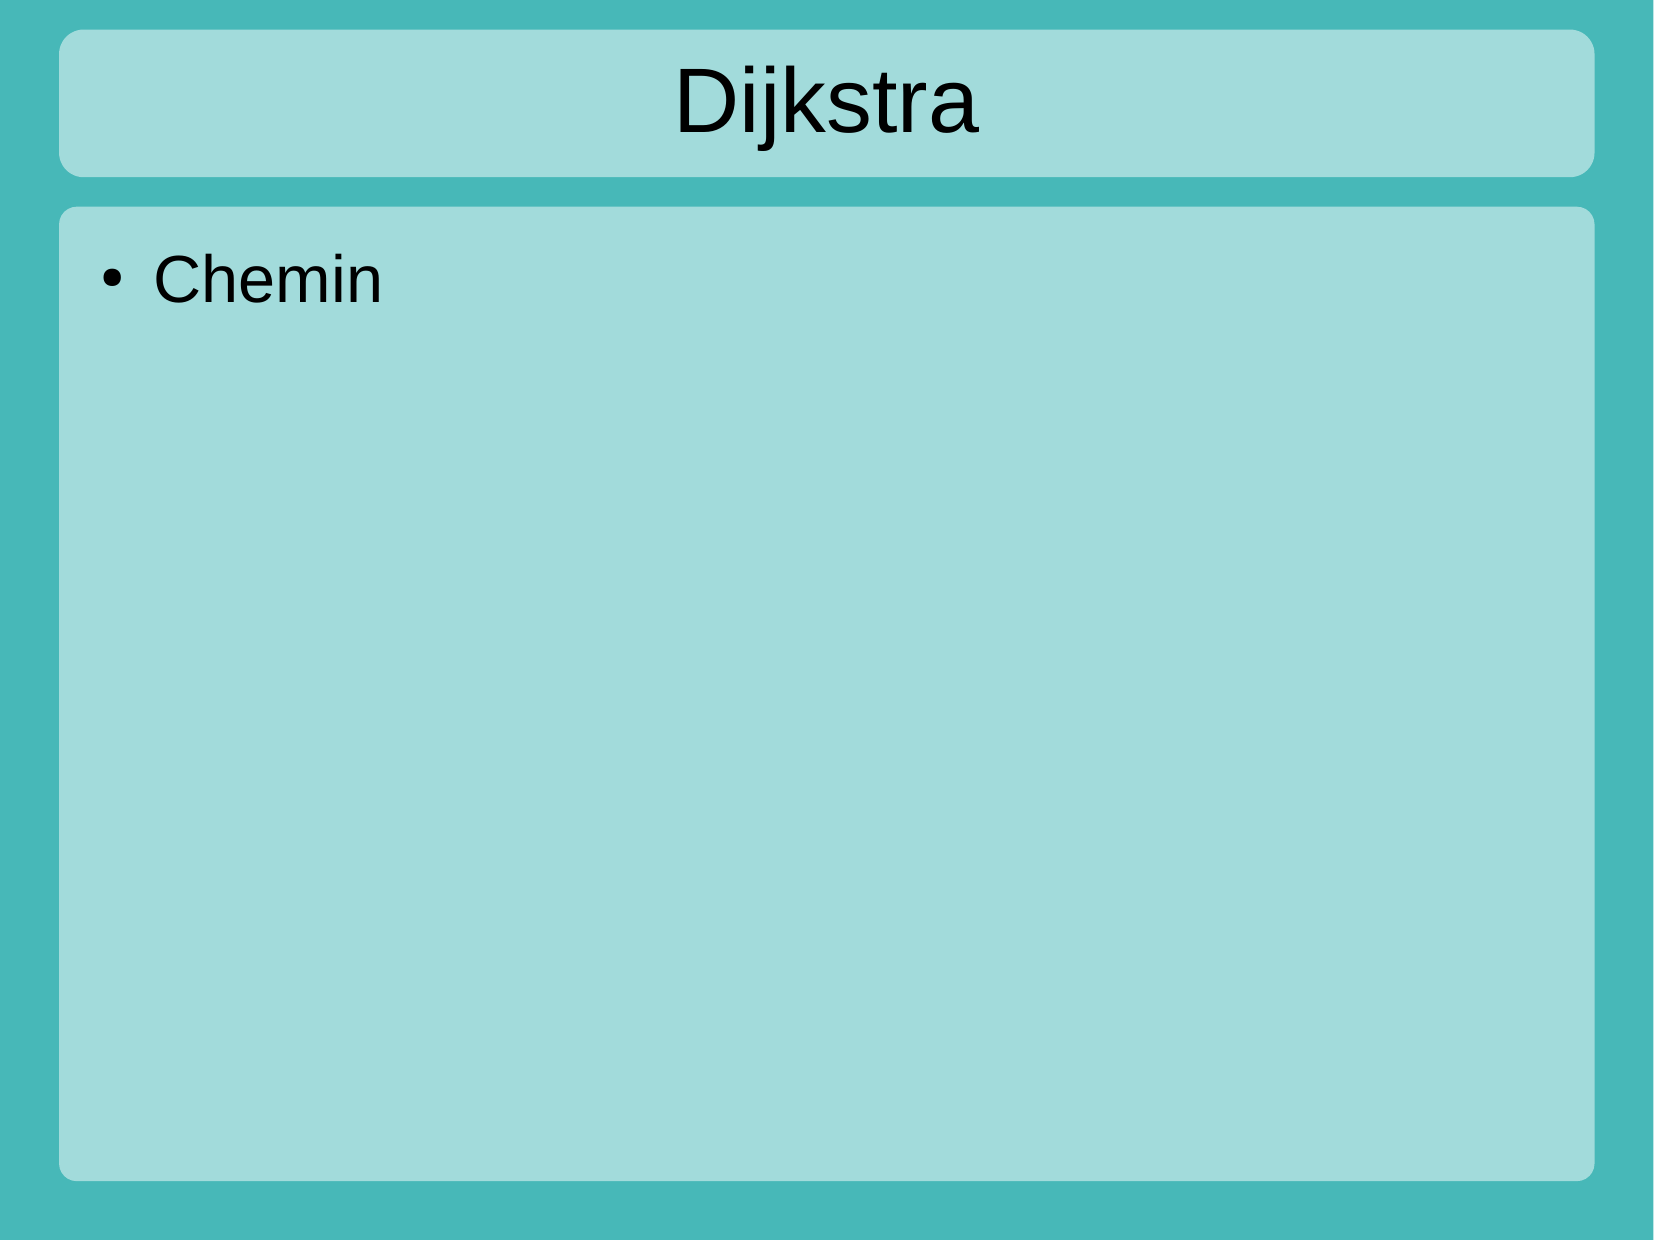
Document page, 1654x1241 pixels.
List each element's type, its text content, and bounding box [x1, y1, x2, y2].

list Chemin [82, 242, 1571, 962]
title Dijkstra [0, 41, 1654, 160]
